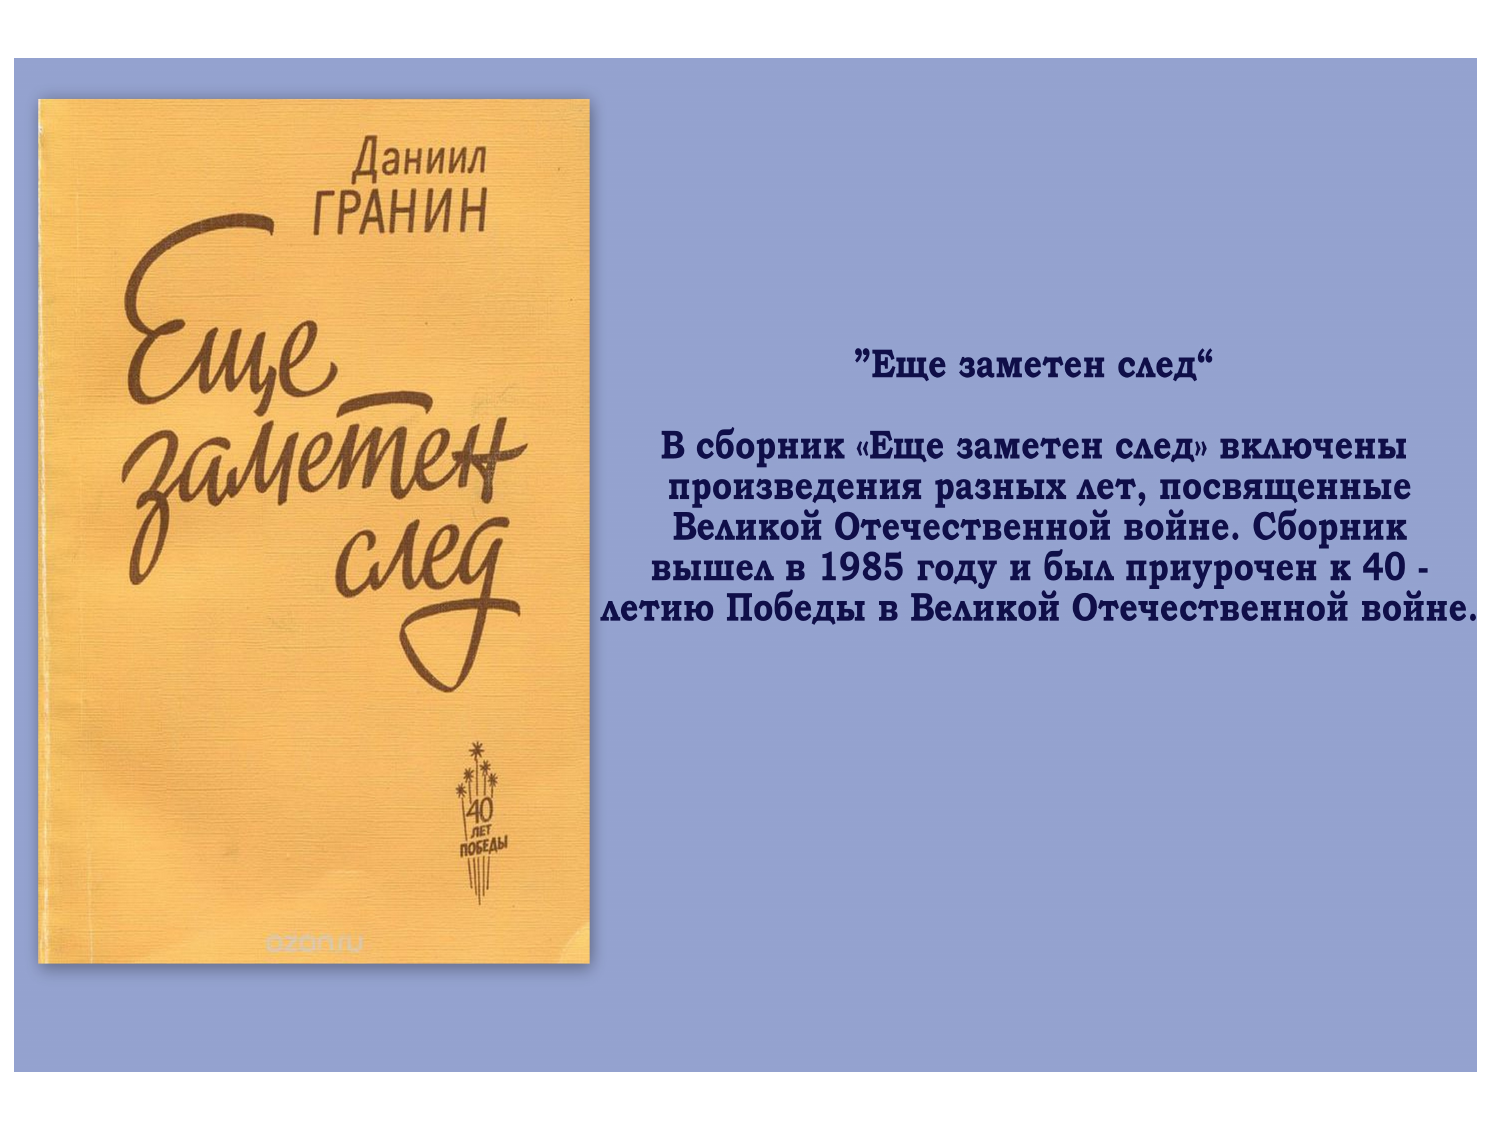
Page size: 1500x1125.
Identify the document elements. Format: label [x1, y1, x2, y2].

picture [14, 58, 1477, 1072]
